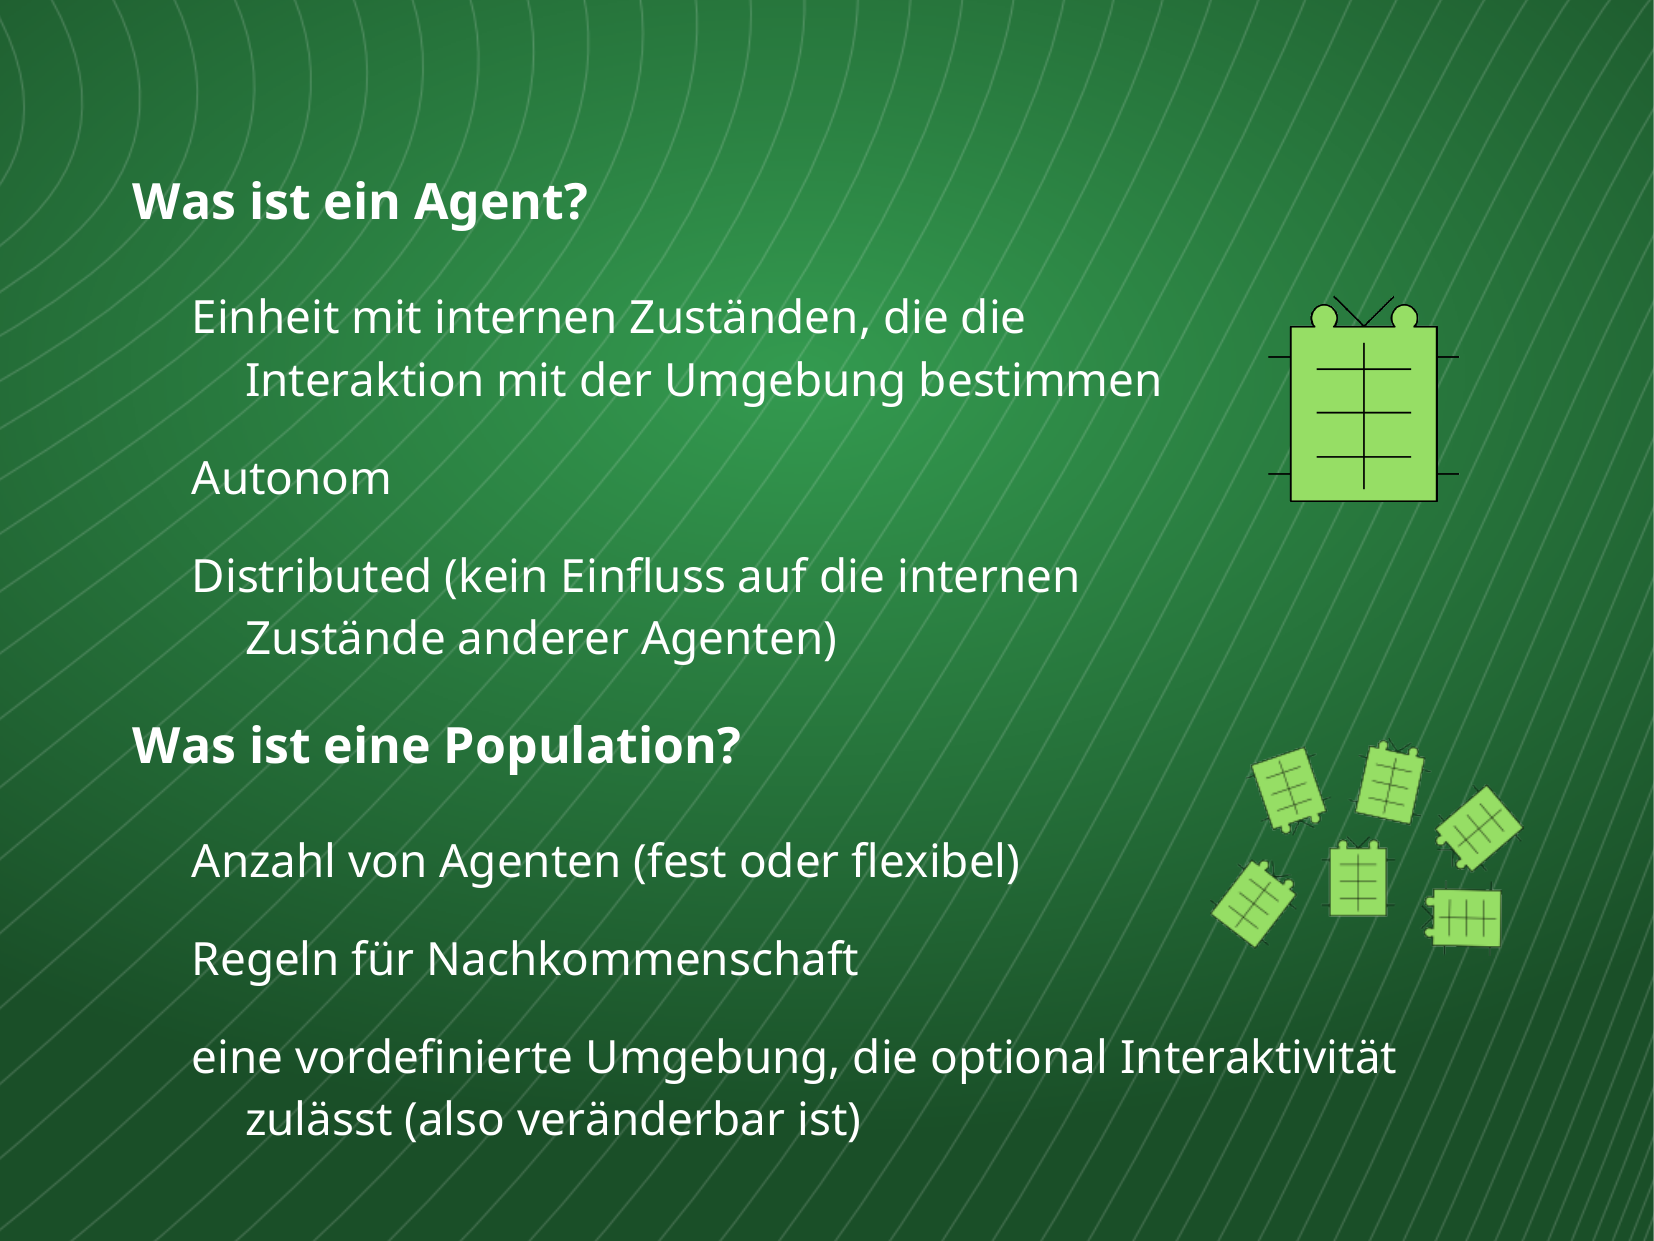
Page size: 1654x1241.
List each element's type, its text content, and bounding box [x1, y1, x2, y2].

text_box Was ist ein Agent? [118, 158, 572, 237]
text_box Was ist eine Population? [118, 702, 716, 780]
picture [0, 0, 1654, 1241]
text_box Einheit mit internen Zuständen, die die Interaktion mit der Umgebung bestimmen Autonom Distributed (kein Einfluss auf die internen Zustände anderer Agenten) [177, 277, 1270, 649]
text_box Anzahl von Agenten (fest oder flexibel) Regeln für Nachkommenschaft eine vordefinierte Umgebung, die optional Interaktivität zulässt (also veränderbar ist) [177, 820, 1506, 1135]
